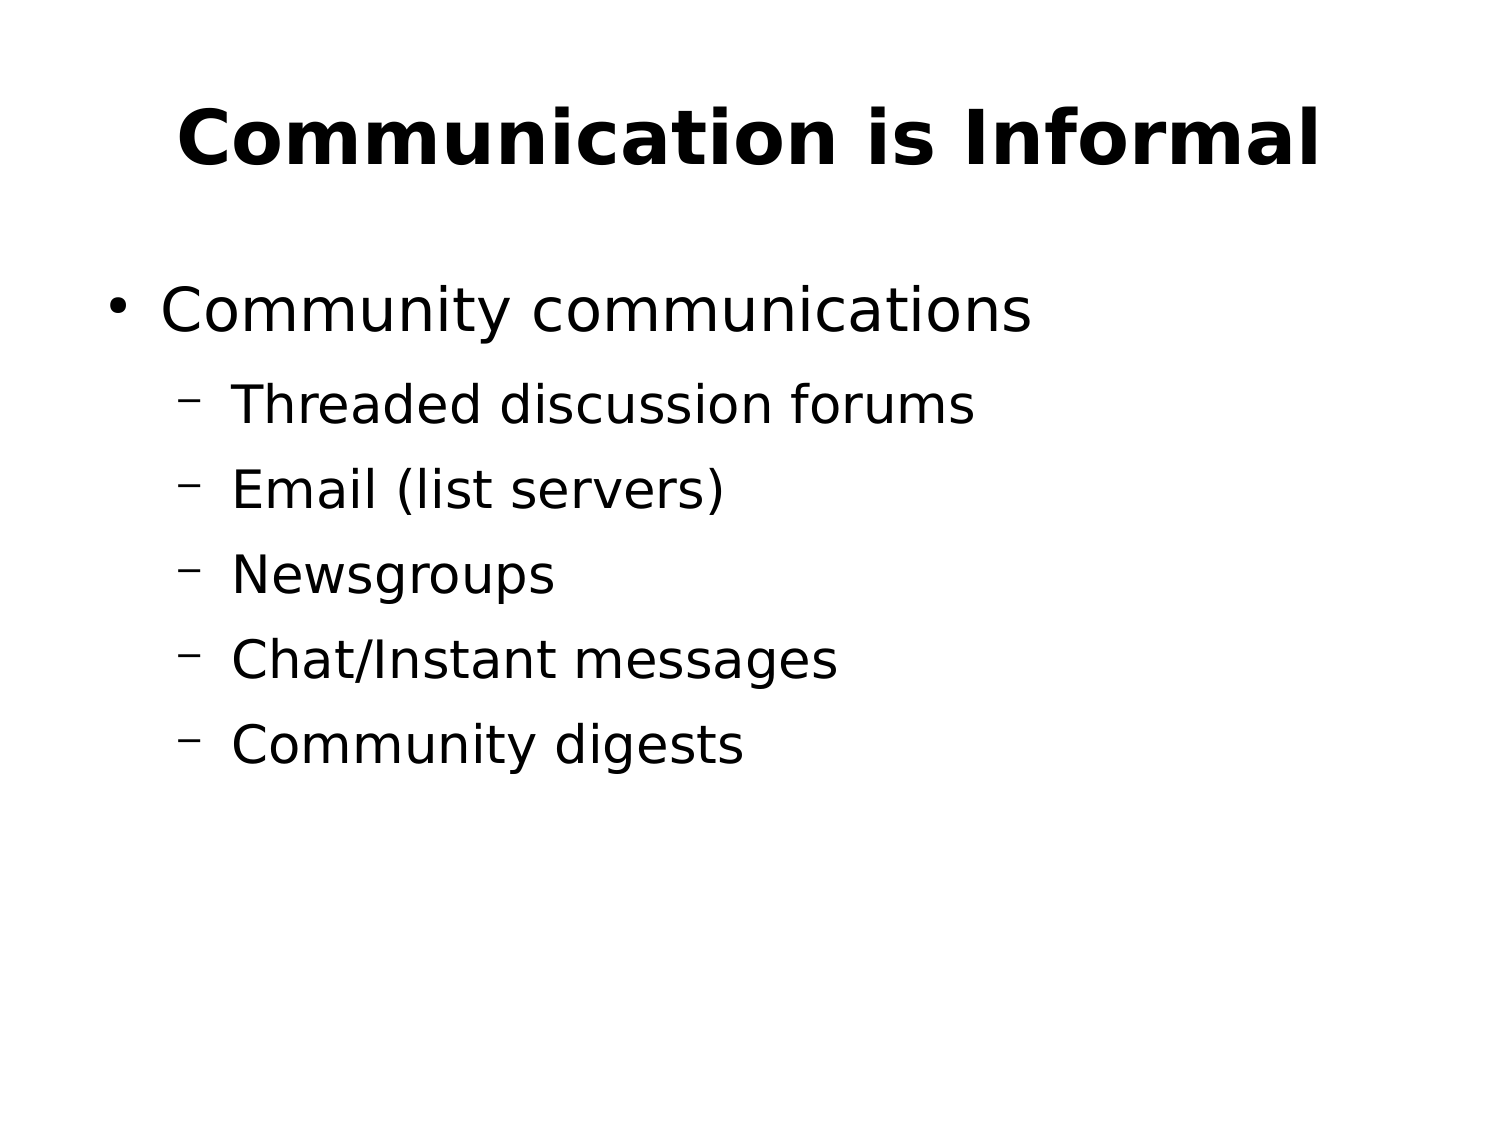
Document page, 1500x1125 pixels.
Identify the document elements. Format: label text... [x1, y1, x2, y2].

list Community communications Threaded discussion forums Email (list servers) Newsgroups Chat/Instant messages Community digests [75, 263, 1425, 1063]
title Communication is Informal [75, 68, 1425, 201]
